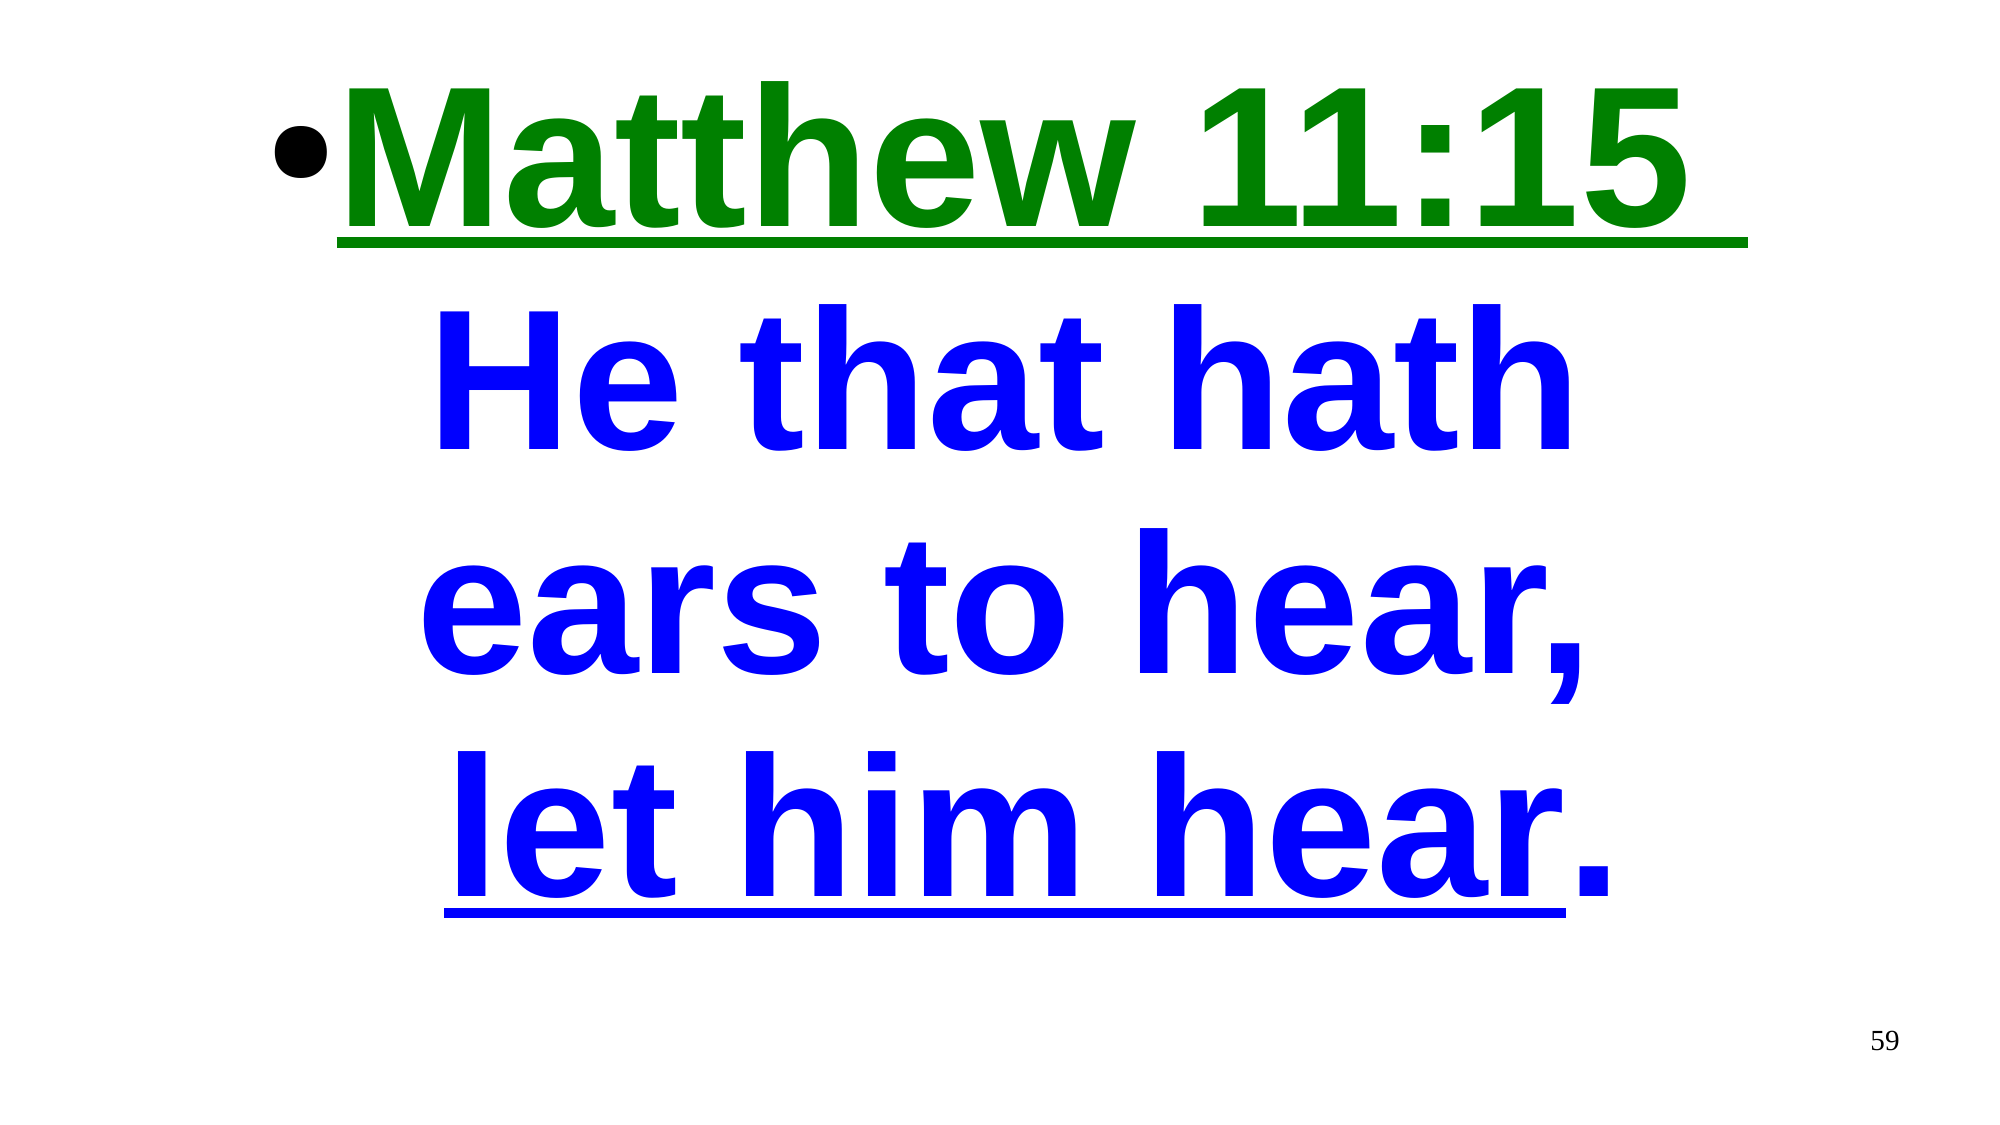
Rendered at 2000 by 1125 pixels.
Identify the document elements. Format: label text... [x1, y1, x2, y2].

list Matthew 11:15 He that hath ears to hear, let him hear. [45, 45, 1951, 1044]
